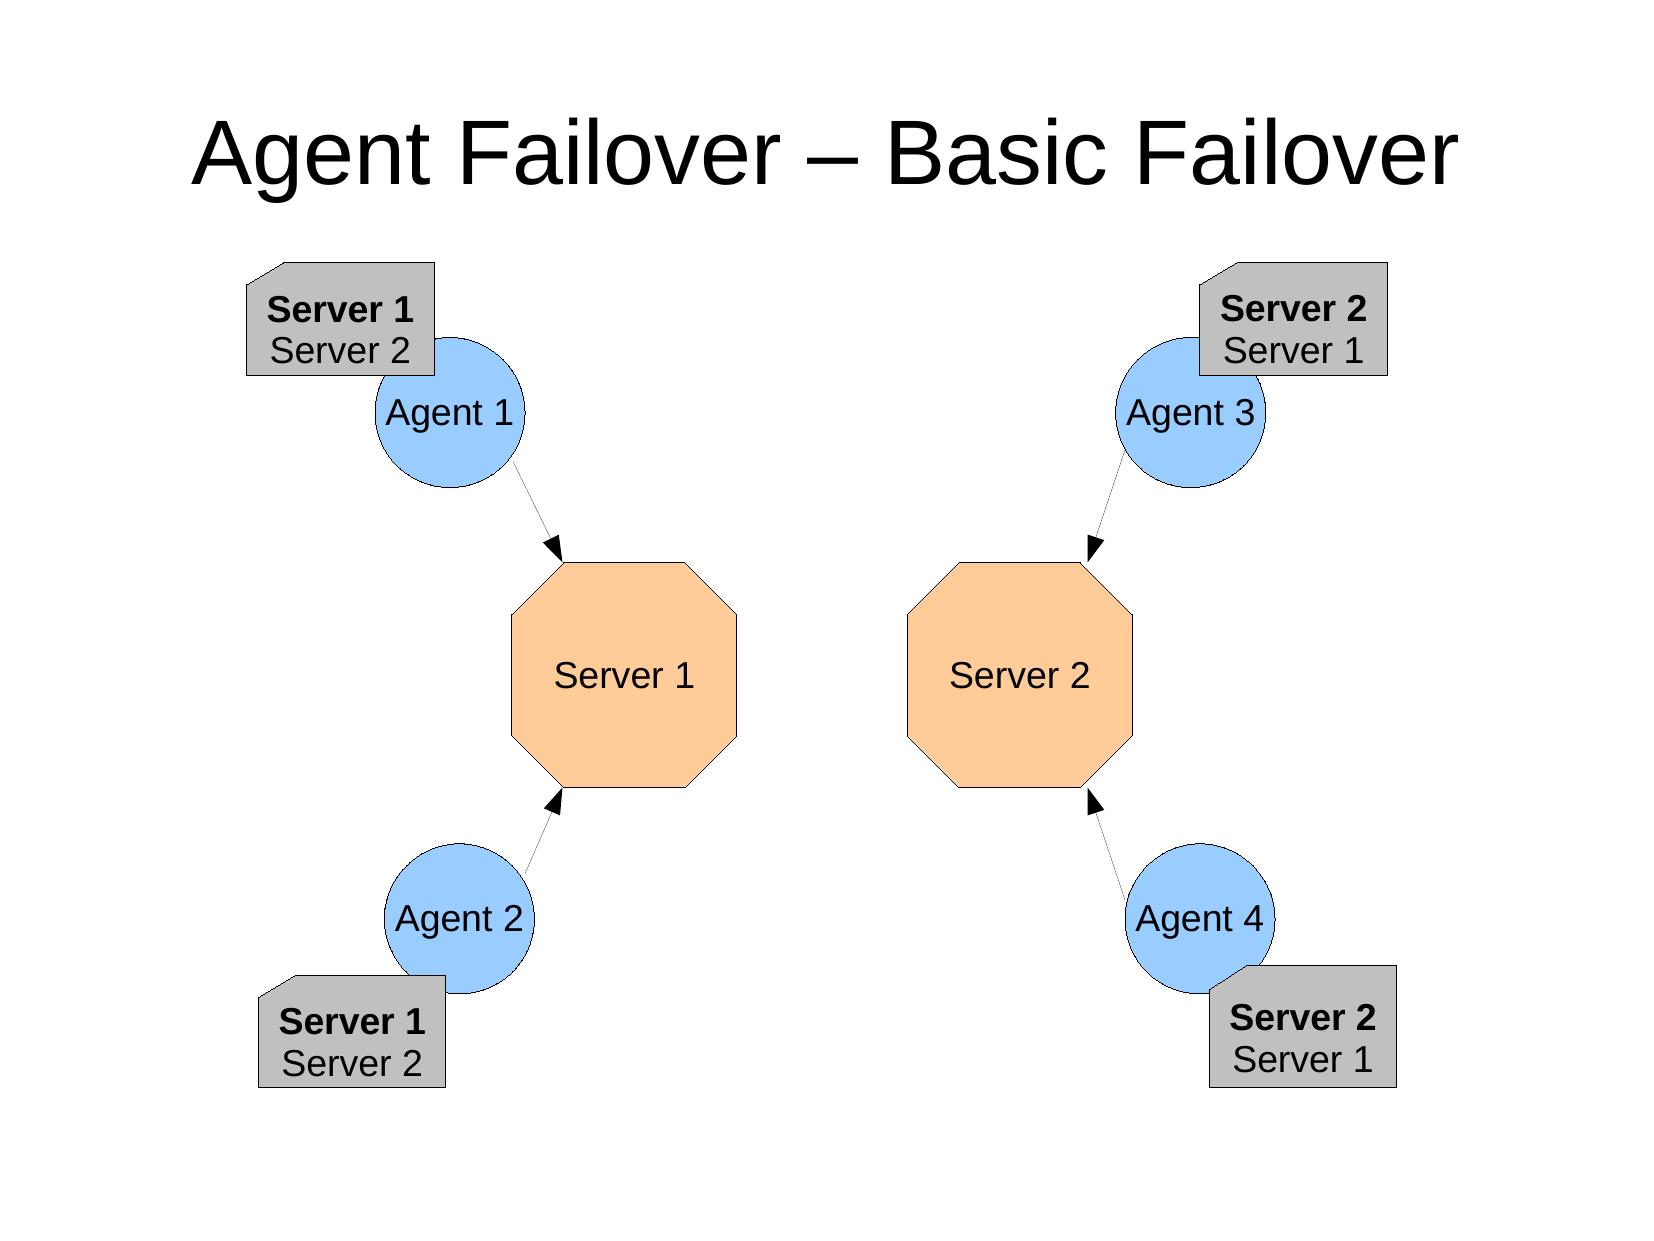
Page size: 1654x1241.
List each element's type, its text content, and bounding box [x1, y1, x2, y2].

text_box Agent 2 [384, 843, 535, 994]
title Agent Failover – Basic Failover [82, 56, 1571, 250]
text_box Agent 3 [1115, 337, 1266, 488]
text_box Server 2 Server 1 [1209, 965, 1397, 1088]
text_box Server 1 [511, 562, 737, 788]
text_box Agent 4 [1125, 843, 1276, 994]
text_box Server 1 Server 2 [246, 262, 435, 376]
text_box Agent 1 [375, 337, 526, 488]
text_box Server 1 Server 2 [258, 975, 446, 1088]
text_box Server 2 Server 1 [1199, 262, 1388, 376]
text_box Server 2 [907, 562, 1133, 788]
